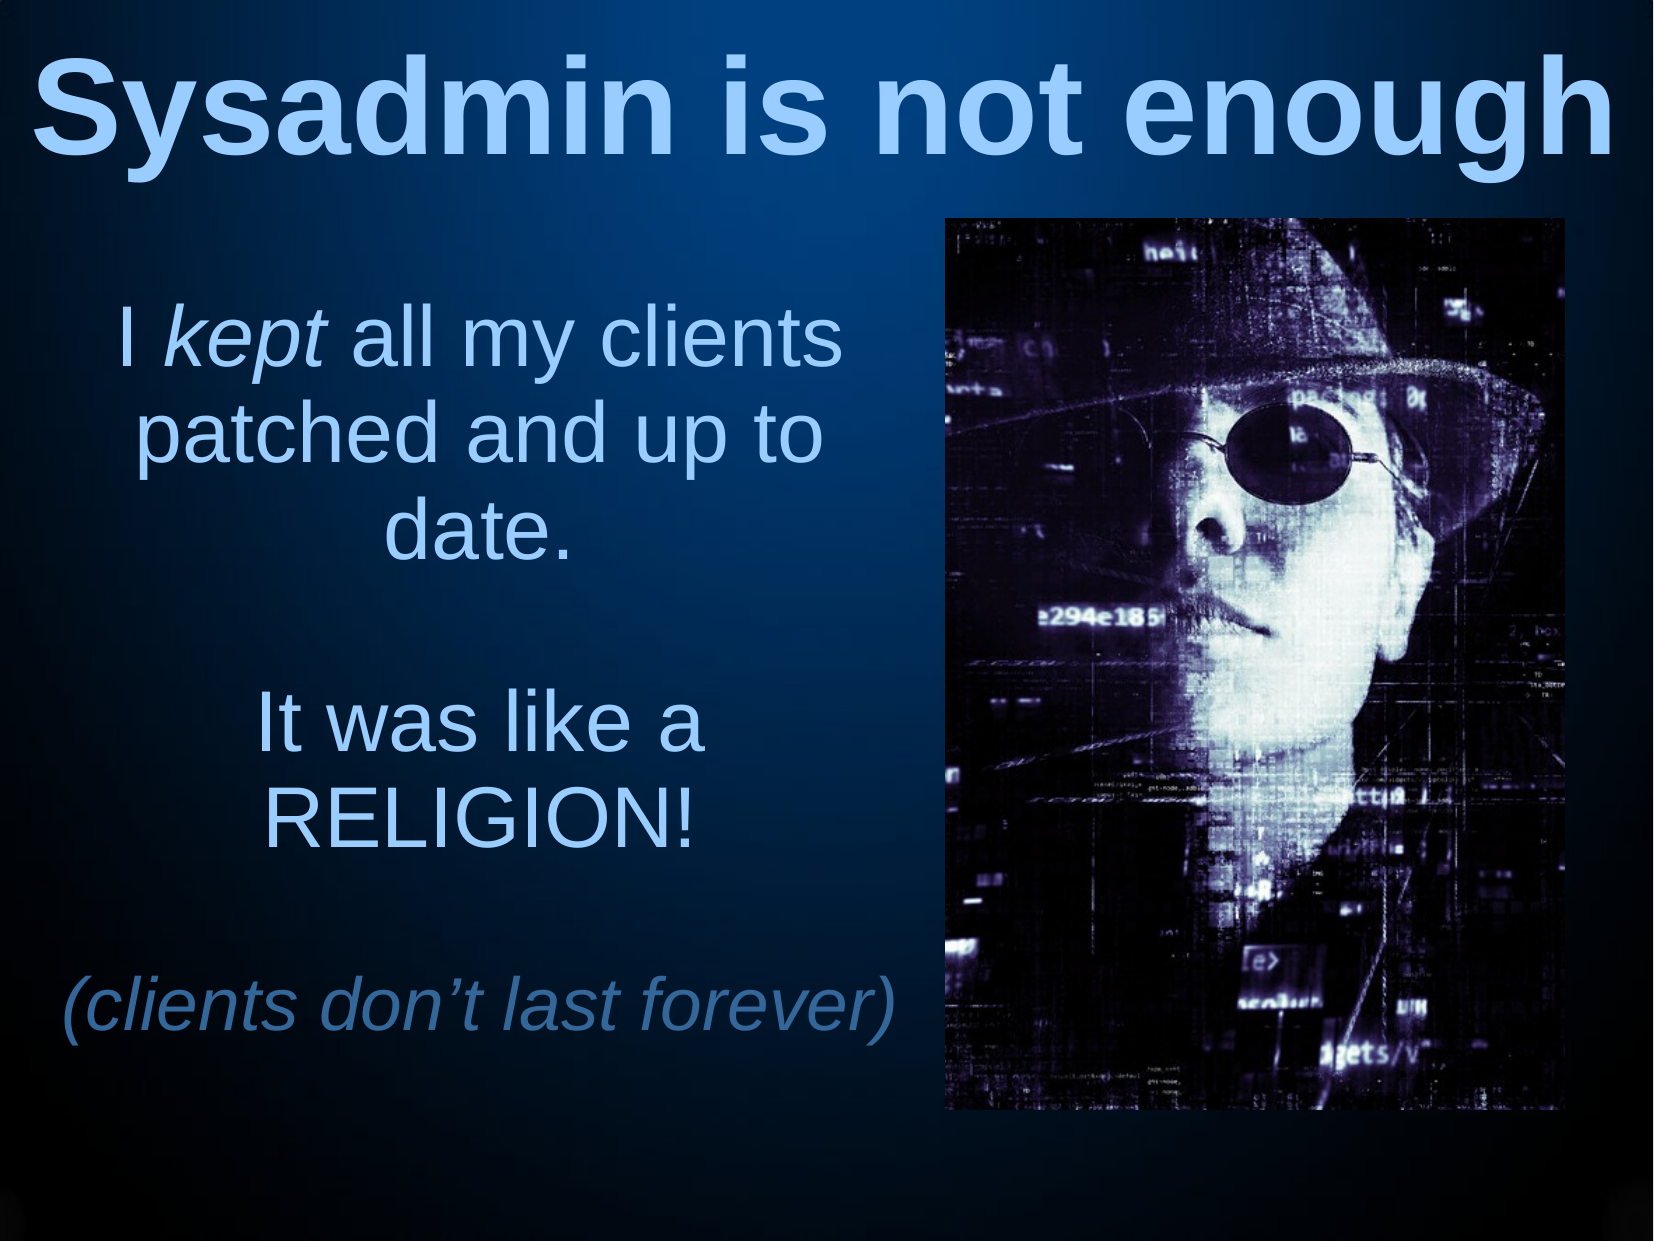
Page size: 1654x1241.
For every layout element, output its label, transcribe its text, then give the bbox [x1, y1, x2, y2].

picture [0, 0, 1654, 1241]
title I kept all my clients patched and up to date. It was like a RELIGION! (clients don’t last forever) [60, 225, 901, 1111]
title Sysadmin is not enough [0, 2, 1651, 211]
